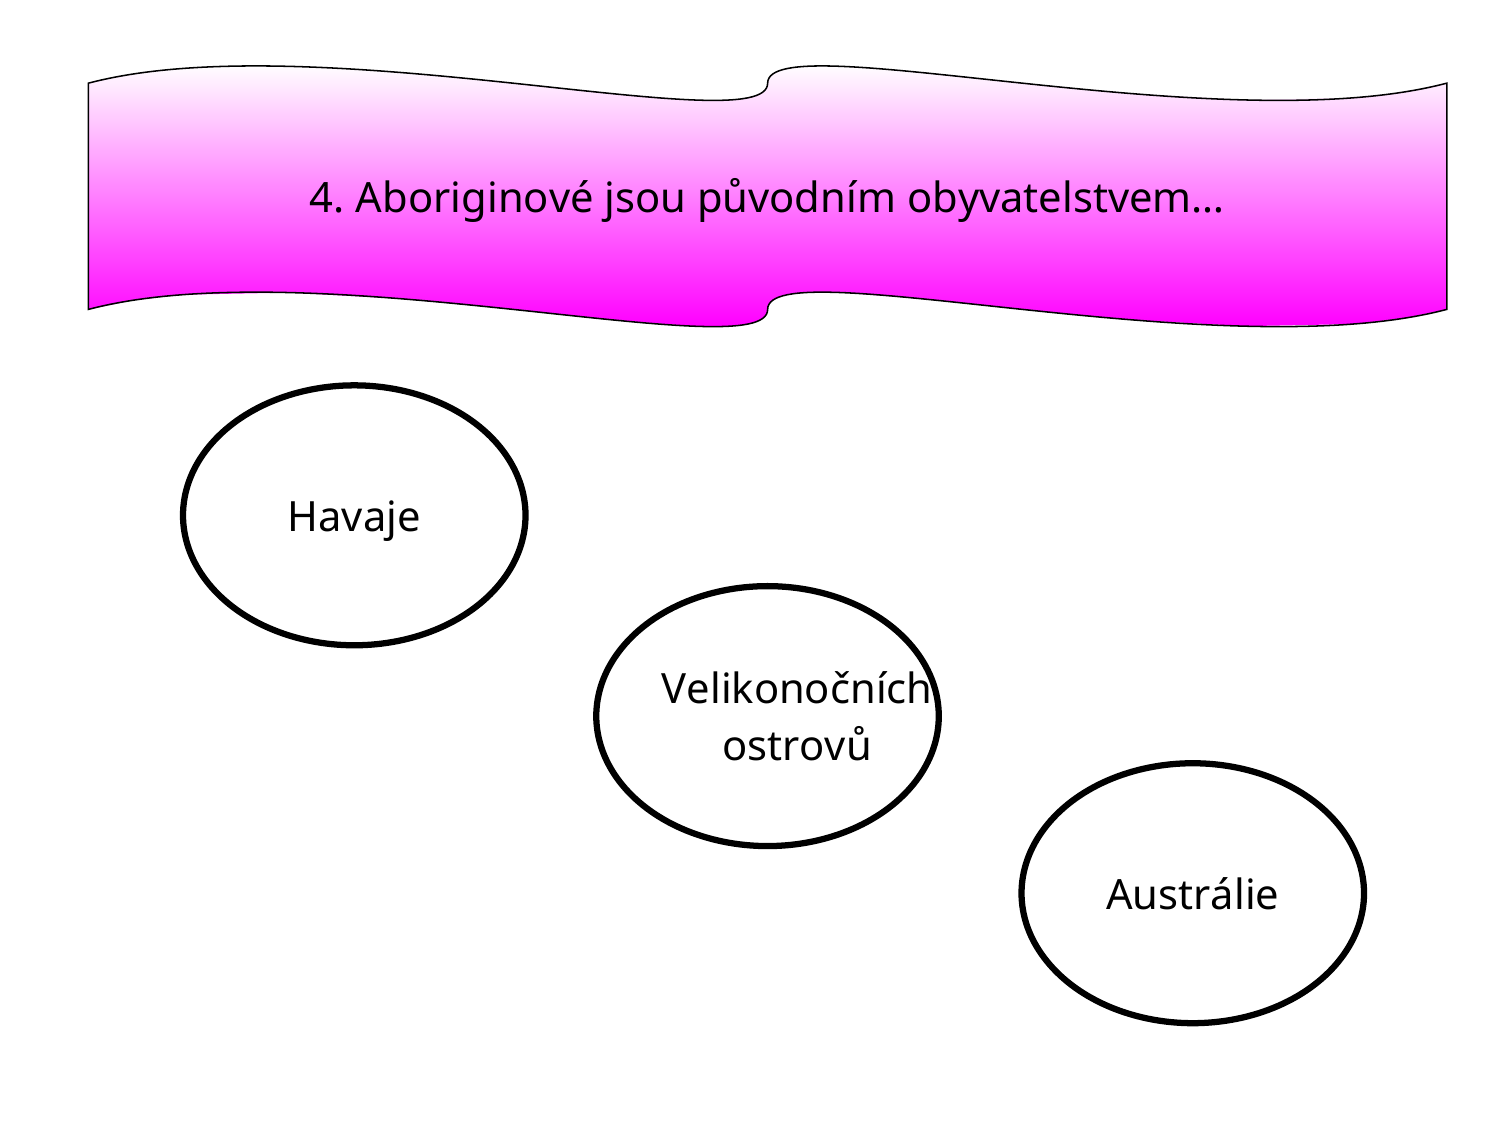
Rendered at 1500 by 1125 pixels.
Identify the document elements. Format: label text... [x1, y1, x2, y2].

text_box Austrálie [1021, 763, 1365, 1024]
text_box 4. Aboriginové jsou původním obyvatelstvem… [88, 65, 1447, 327]
text_box Havaje [183, 385, 526, 646]
text_box Velikonočních ostrovů [596, 586, 939, 847]
